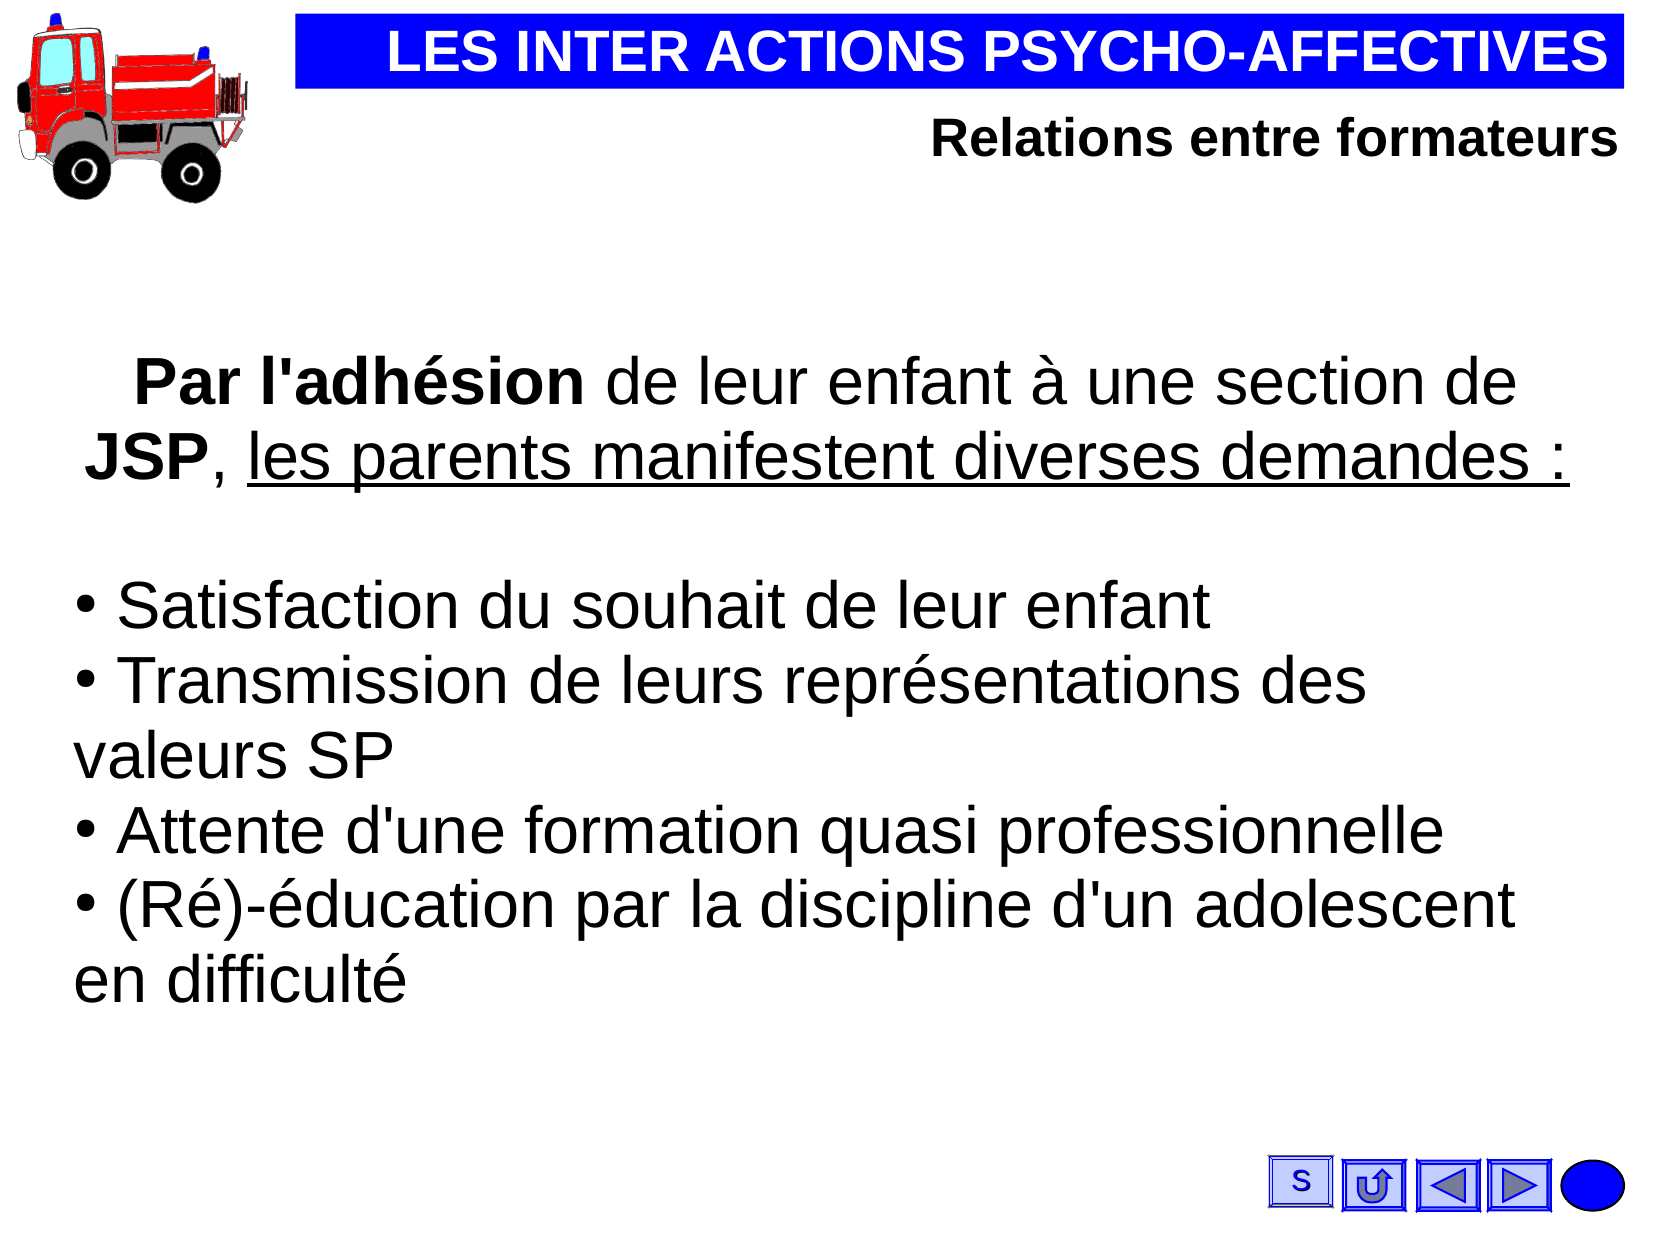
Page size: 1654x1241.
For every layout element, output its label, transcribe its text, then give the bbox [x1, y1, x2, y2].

text_box LES INTER ACTIONS PSYCHO-AFFECTIVES [295, 13, 1625, 89]
picture [8, 8, 257, 216]
text_box Relations entre formateurs [915, 99, 1637, 176]
text_box [1561, 1160, 1625, 1211]
text_box Par l'adhésion de leur enfant à une section de JSP, les parents manifestent diverses demandes : Satisfaction du souhait de leur enfant Transmission de leurs représentations des valeurs SP Attente d'une formation quasi professionnelle (Ré)-éducation par la discipline d'un adolescent en difficulté [59, 336, 1595, 1123]
